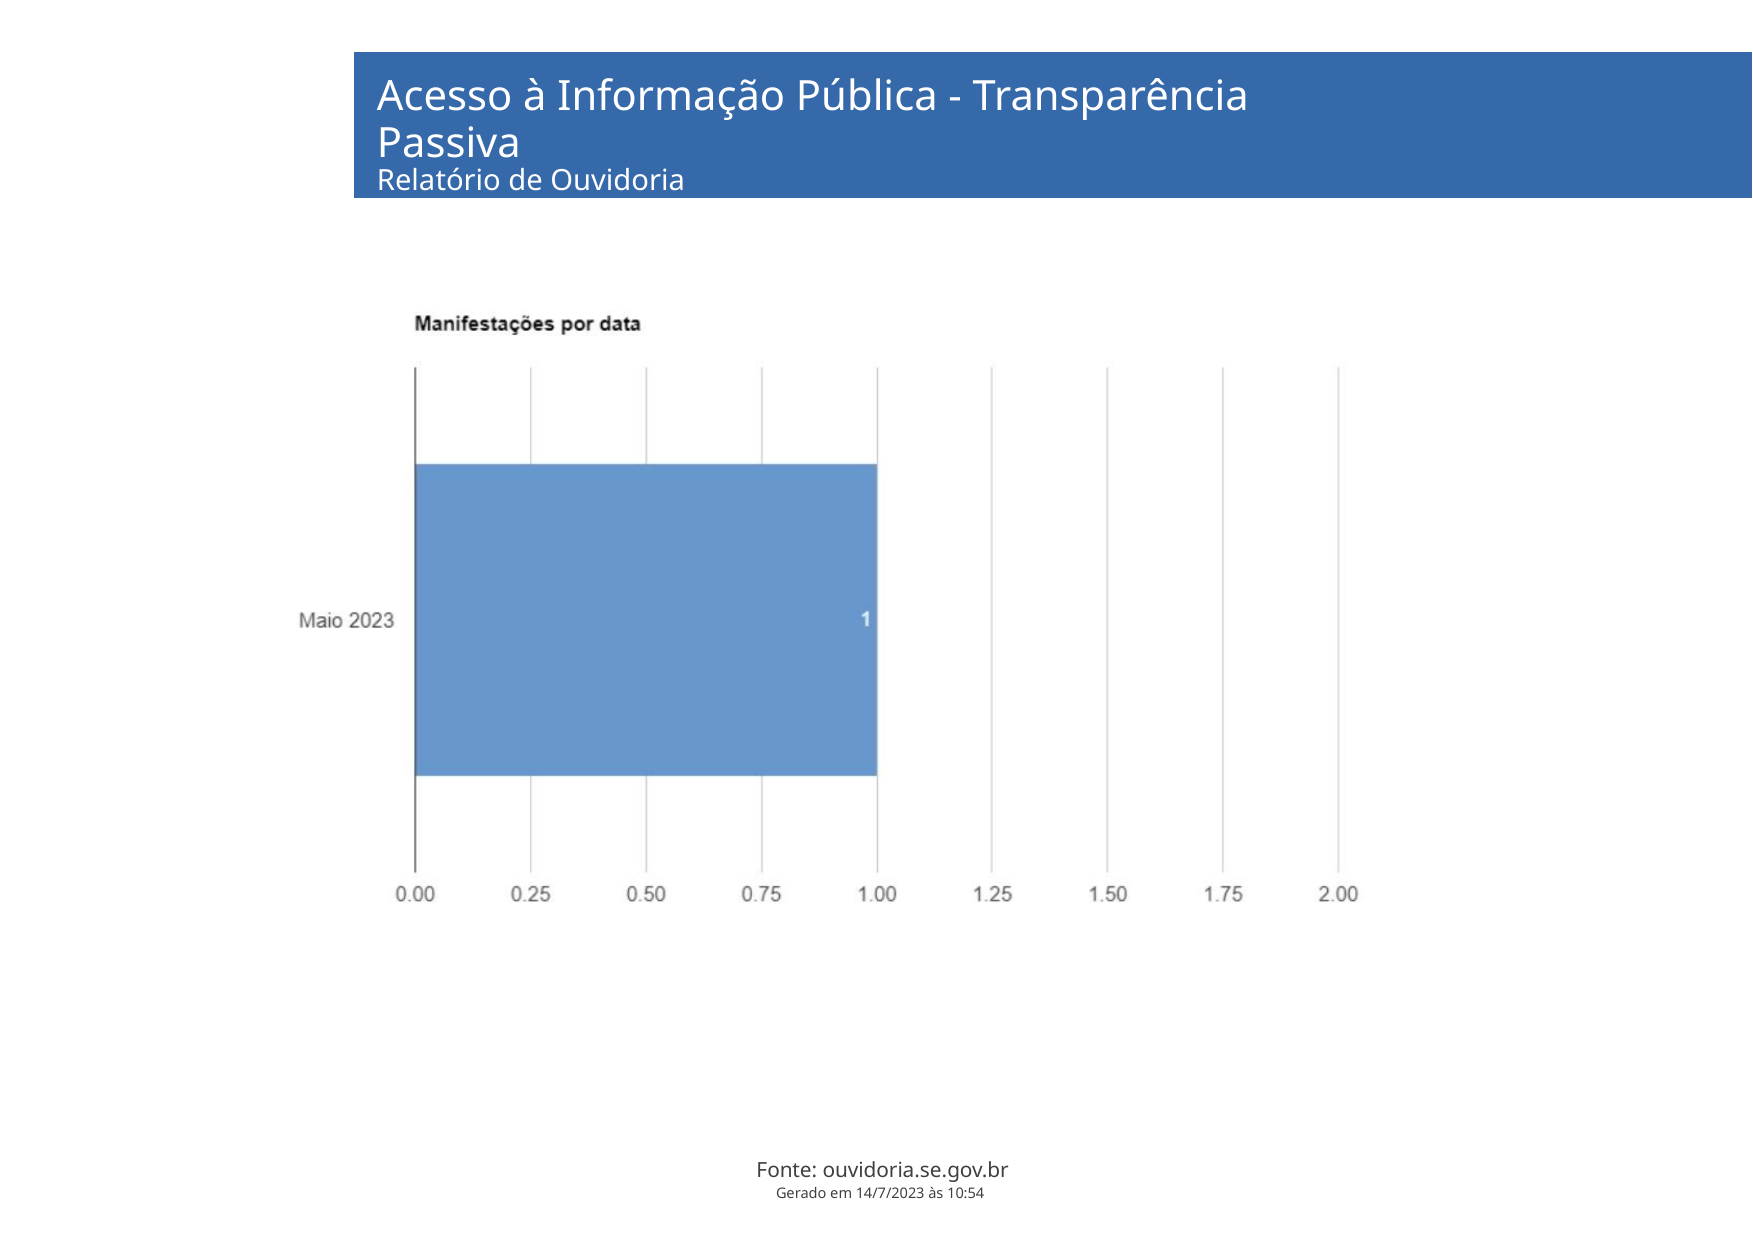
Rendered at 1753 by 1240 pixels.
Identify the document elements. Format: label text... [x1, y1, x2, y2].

text_box [155, 211, 1599, 1028]
text_box [354, 52, 1752, 198]
text_box Fonte: ouvidoria.se.gov.br Gerado em 14/7/2023 às 10:54 [756, 1158, 1023, 1202]
text_box Acesso à Informação Pública - Transparência Passiva Relatório de Ouvidoria EMSETUR - Maio a Maio de 2023 [376, 72, 1403, 228]
